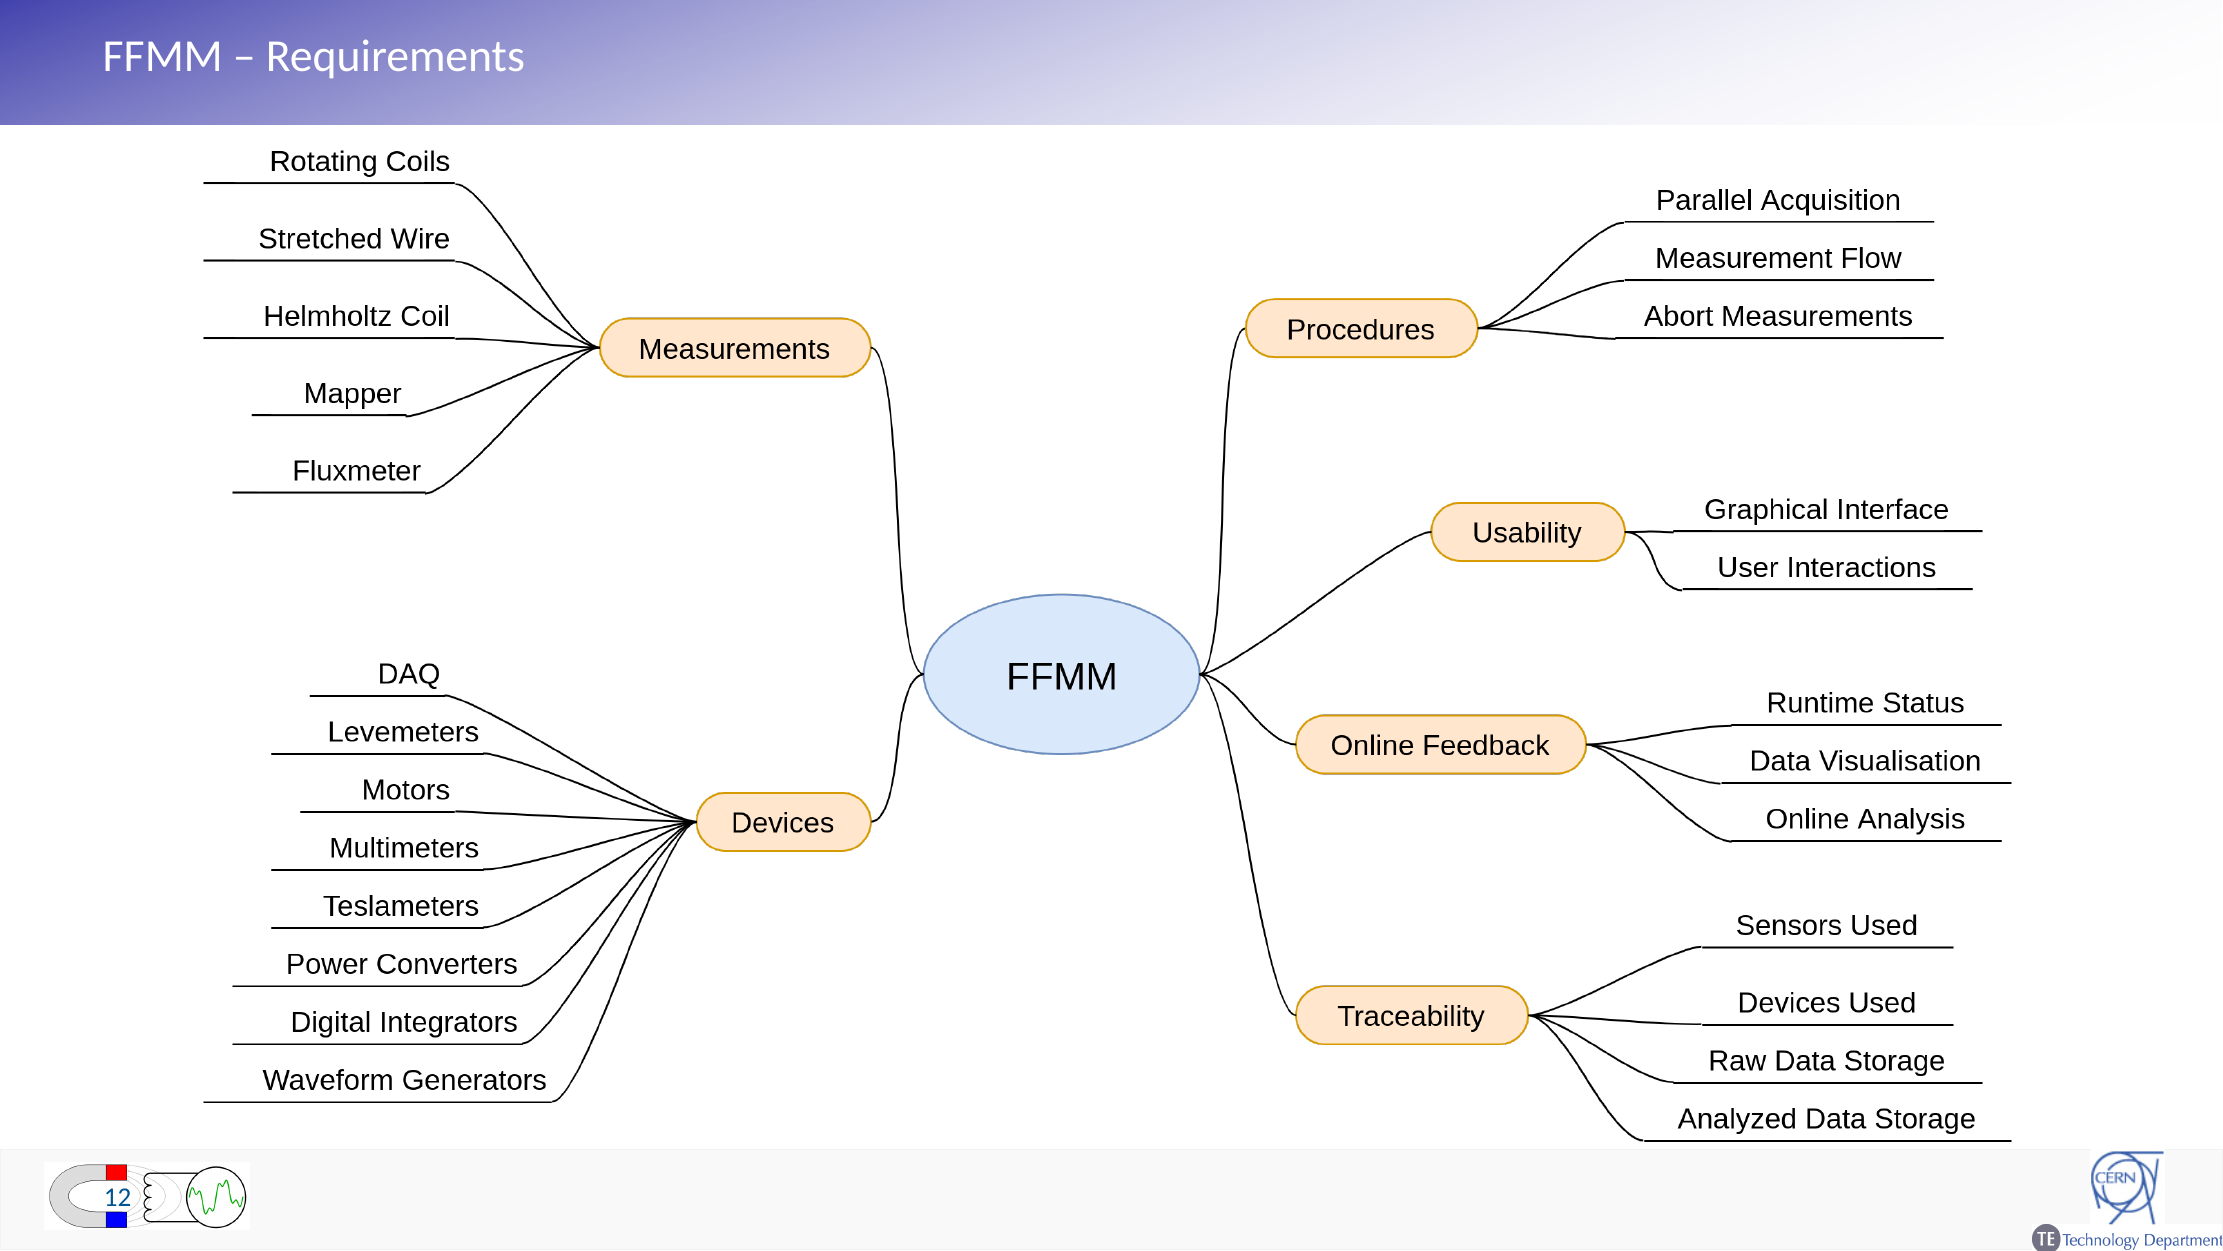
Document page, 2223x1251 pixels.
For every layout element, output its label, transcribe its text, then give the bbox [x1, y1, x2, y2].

picture [44, 1162, 250, 1230]
picture [2032, 1149, 2223, 1251]
picture [183, 76, 2043, 1161]
title FFMM – Requirements [94, 0, 1528, 107]
